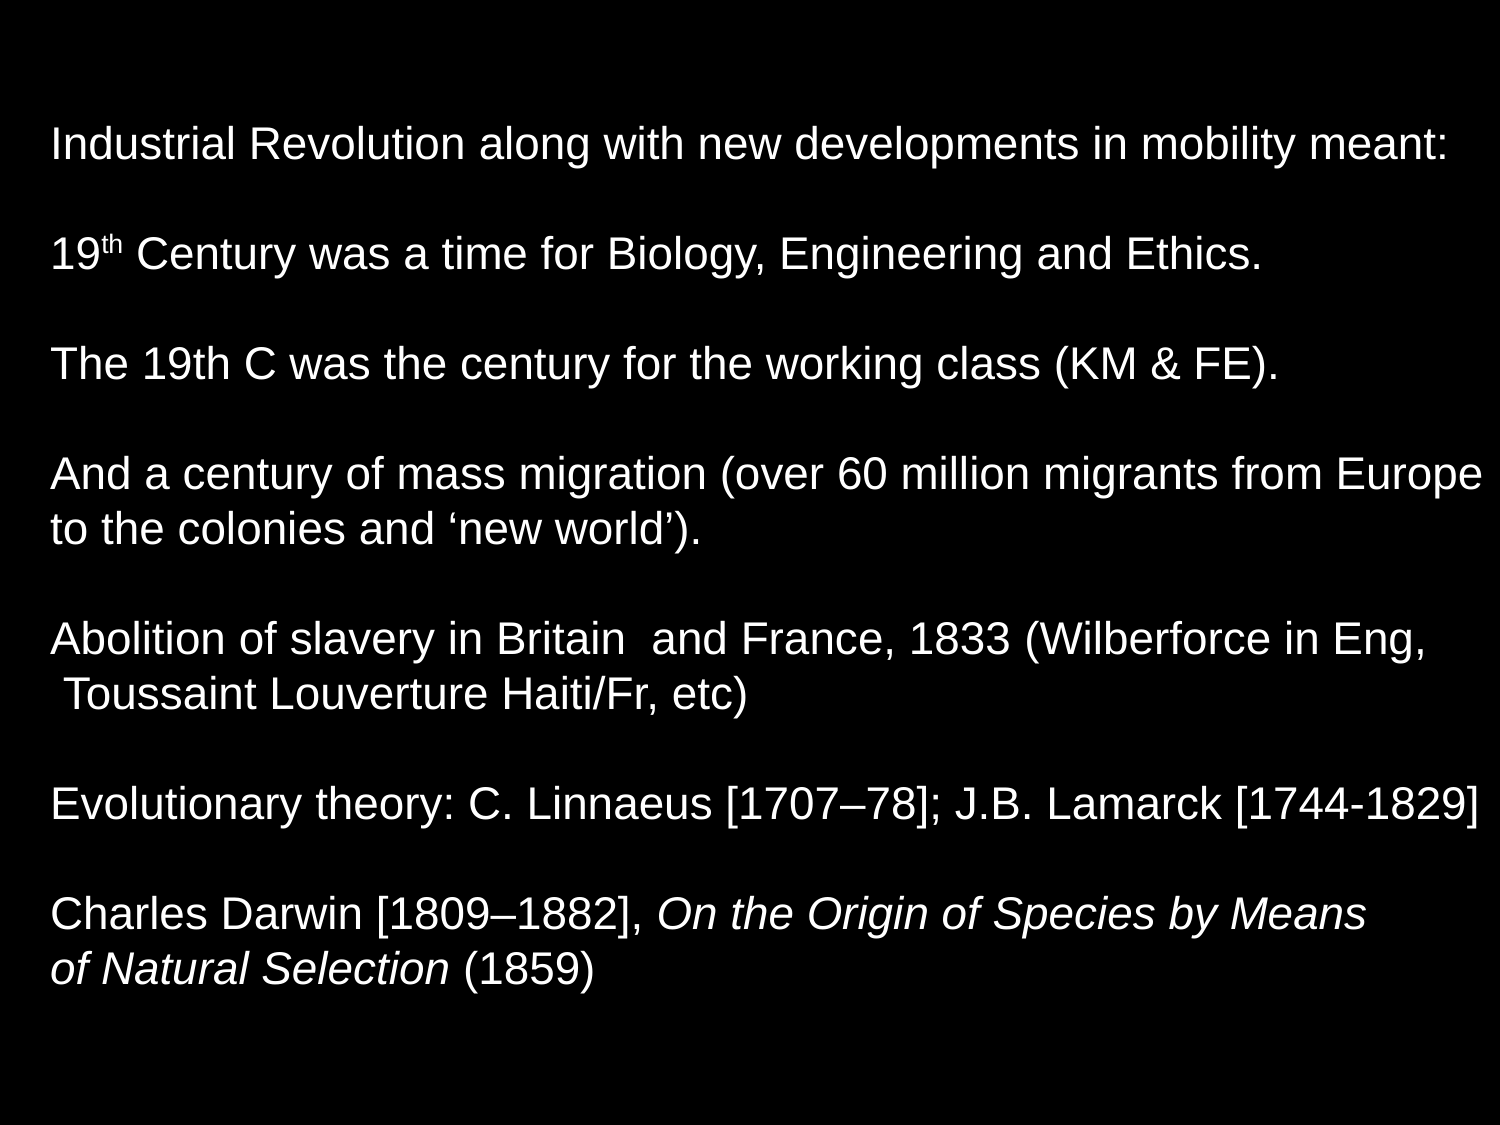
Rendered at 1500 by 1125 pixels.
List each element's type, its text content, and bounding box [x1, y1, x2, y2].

text_box Industrial Revolution along with new developments in mobility meant: 19th Century was a time for Biology, Engineering and Ethics. The 19th C was the century for the working class (KM & FE). And a century of mass migration (over 60 million migrants from Europe to the colonies and ‘new world’). Abolition of slavery in Britain and France, 1833 (Wilberforce in Eng, Toussaint Louverture Haiti/Fr, etc) Evolutionary theory: C. Linnaeus [1707–78]; J.B. Lamarck [1744-1829] Charles Darwin [1809–1882], On the Origin of Species by Means of Natural Selection (1859) ] [35, 106, 1063, 874]
